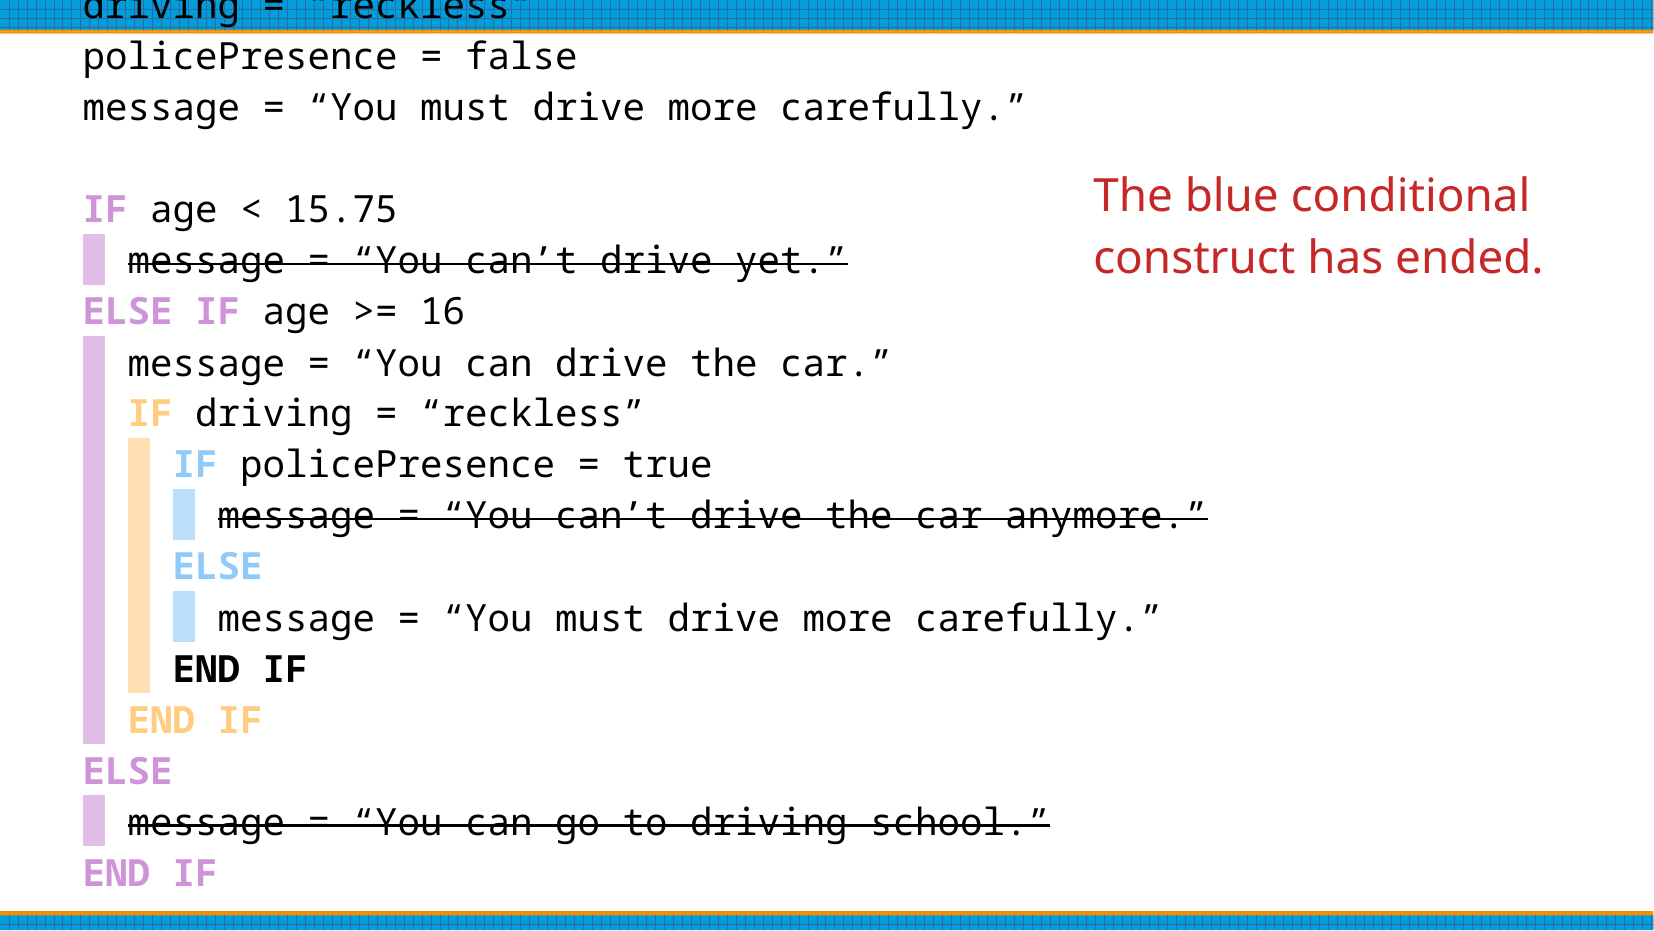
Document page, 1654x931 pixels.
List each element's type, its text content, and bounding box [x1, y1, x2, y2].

text_box The blue conditional construct has ended. [1087, 75, 1613, 376]
subtitle age = 16 driving = “reckless“ policePresence = false message = “You must drive more carefully.” IF age < 15.75 message = “You can’t drive yet.” ELSE IF age >= 16 message = “You can drive the car.” IF driving = “reckless” IF policePresence = true message = “You can’t drive the car anymore.” ELSE message = “You must drive more carefully.” END IF END IF ELSE message = “You can go to driving school.” END IF output message [82, 69, 1571, 858]
